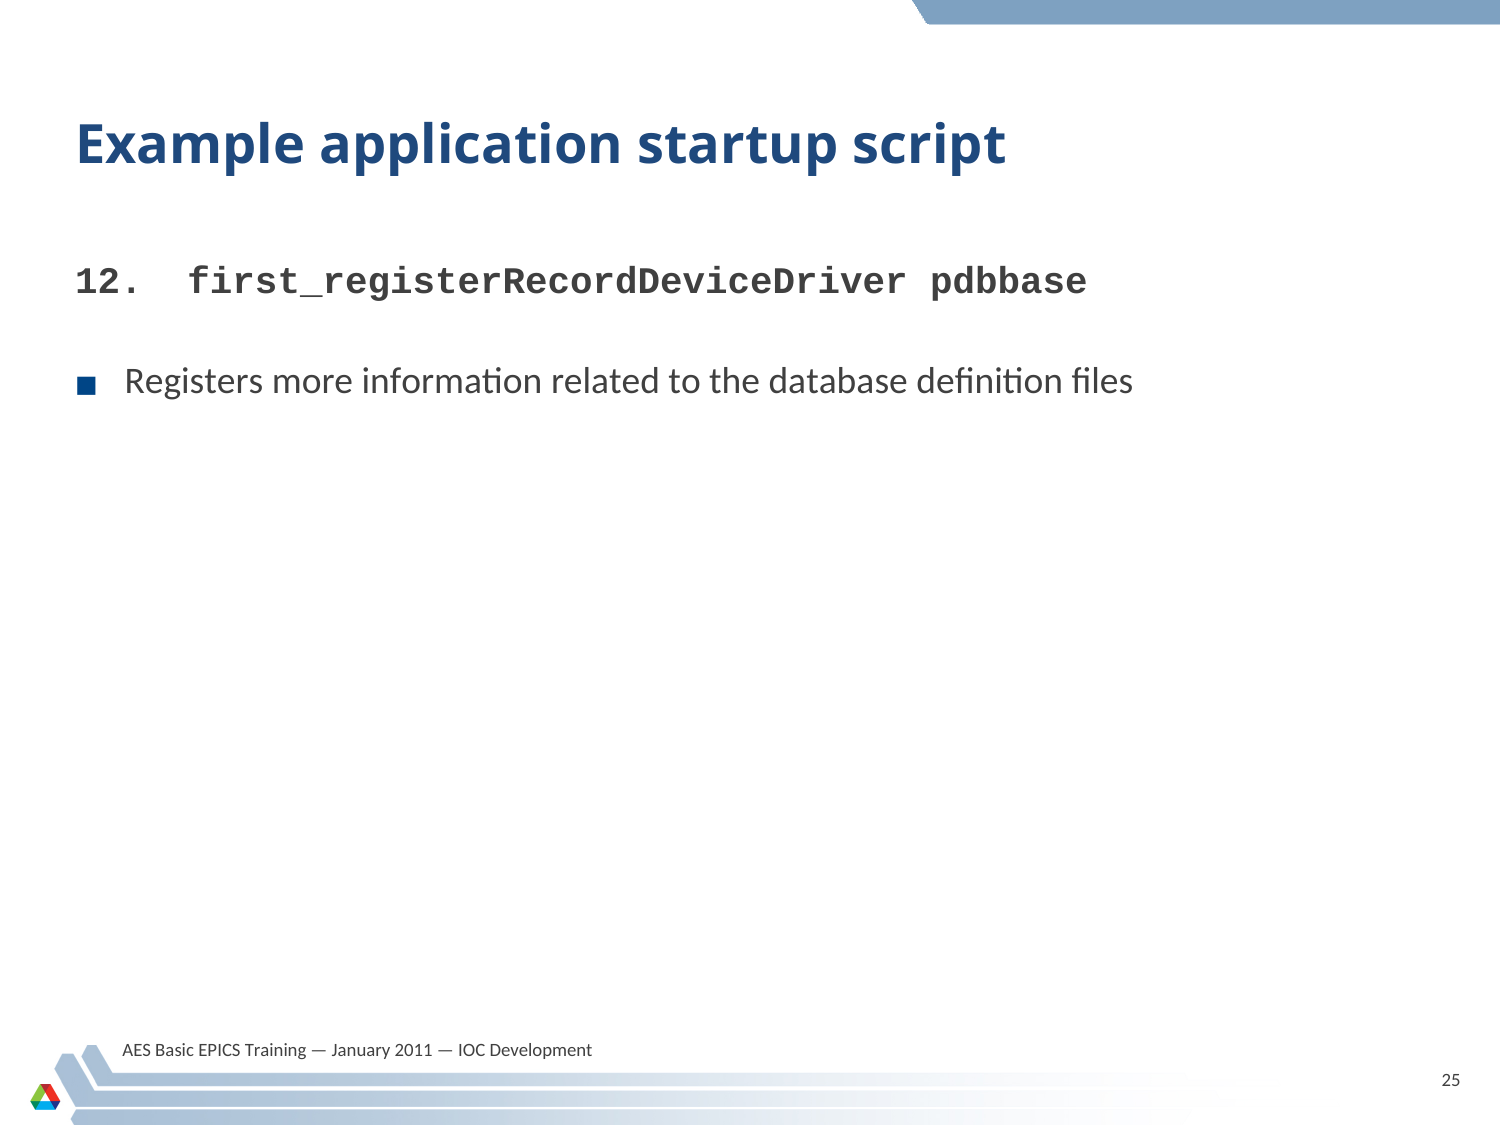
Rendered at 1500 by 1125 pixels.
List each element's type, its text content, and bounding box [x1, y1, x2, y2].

picture [0, 1037, 1500, 1125]
list 12. first_registerRecordDeviceDriver pdbbase Registers more information related to the database definition files [75, 262, 1426, 411]
title Example application startup script [75, 111, 1426, 175]
picture [0, 0, 1500, 26]
